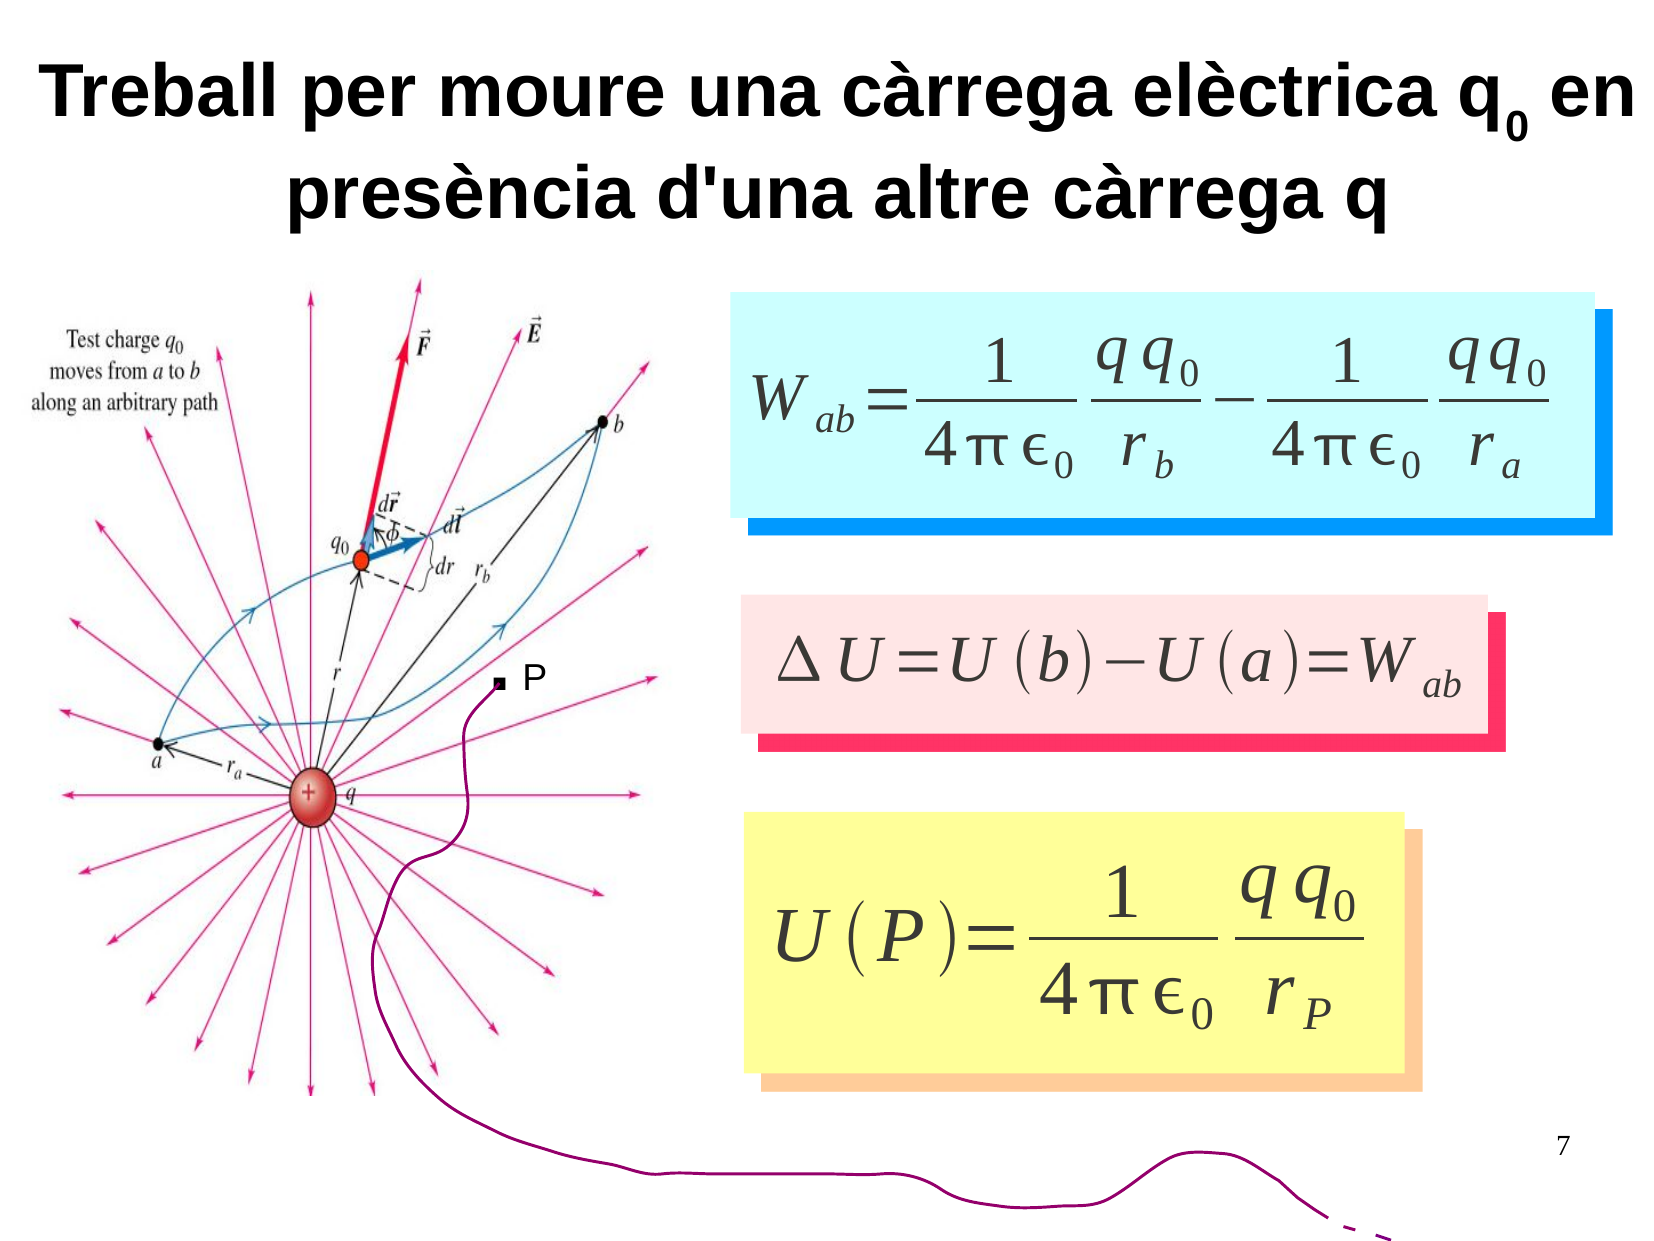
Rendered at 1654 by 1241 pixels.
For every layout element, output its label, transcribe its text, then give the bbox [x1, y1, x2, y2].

text_box Treball per moure una càrrega elèctrica q0 en presència d'una altre càrrega q [22, 41, 1654, 242]
chart [731, 310, 1570, 489]
text_box [730, 292, 1595, 518]
chart [760, 623, 1479, 707]
text_box [743, 811, 1405, 1074]
picture [13, 270, 687, 1096]
text_box [740, 594, 1488, 734]
text_box . P [473, 608, 563, 716]
chart [750, 834, 1386, 1041]
